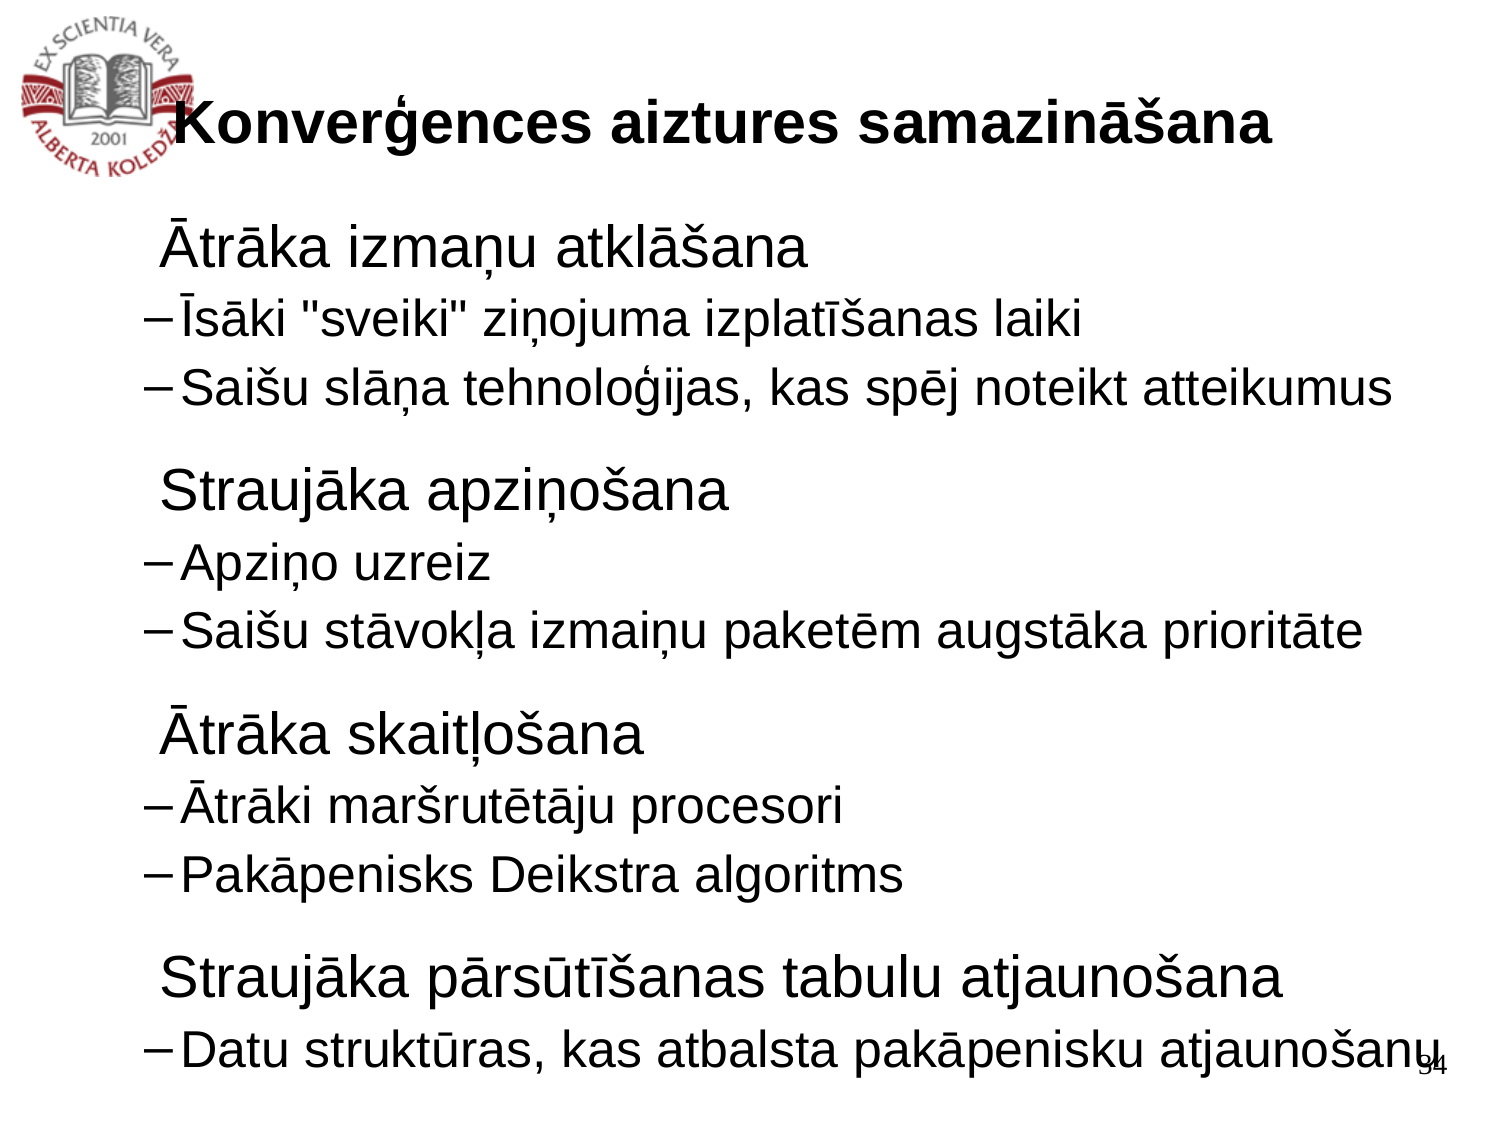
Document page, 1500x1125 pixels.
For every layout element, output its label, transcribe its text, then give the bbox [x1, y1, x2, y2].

list Ātrāka izmaņu atklāšana Īsāki "sveiki" ziņojuma izplatīšanas laiki Saišu slāņa tehnoloģijas, kas spēj noteikt atteikumus Straujāka apziņošana Apziņo uzreiz Saišu stāvokļa izmaiņu paketēm augstāka prioritāte Ātrāka skaitļošana Ātrāki maršrutētāju procesori Pakāpenisks Deikstra algoritms Straujāka pārsūtīšanas tabulu atjaunošana Datu struktūras, kas atbalsta pakāpenisku atjaunošanu [74, 200, 1463, 1101]
picture [21, 16, 194, 177]
title Konverģences aiztures samazināšana [50, 62, 1374, 175]
